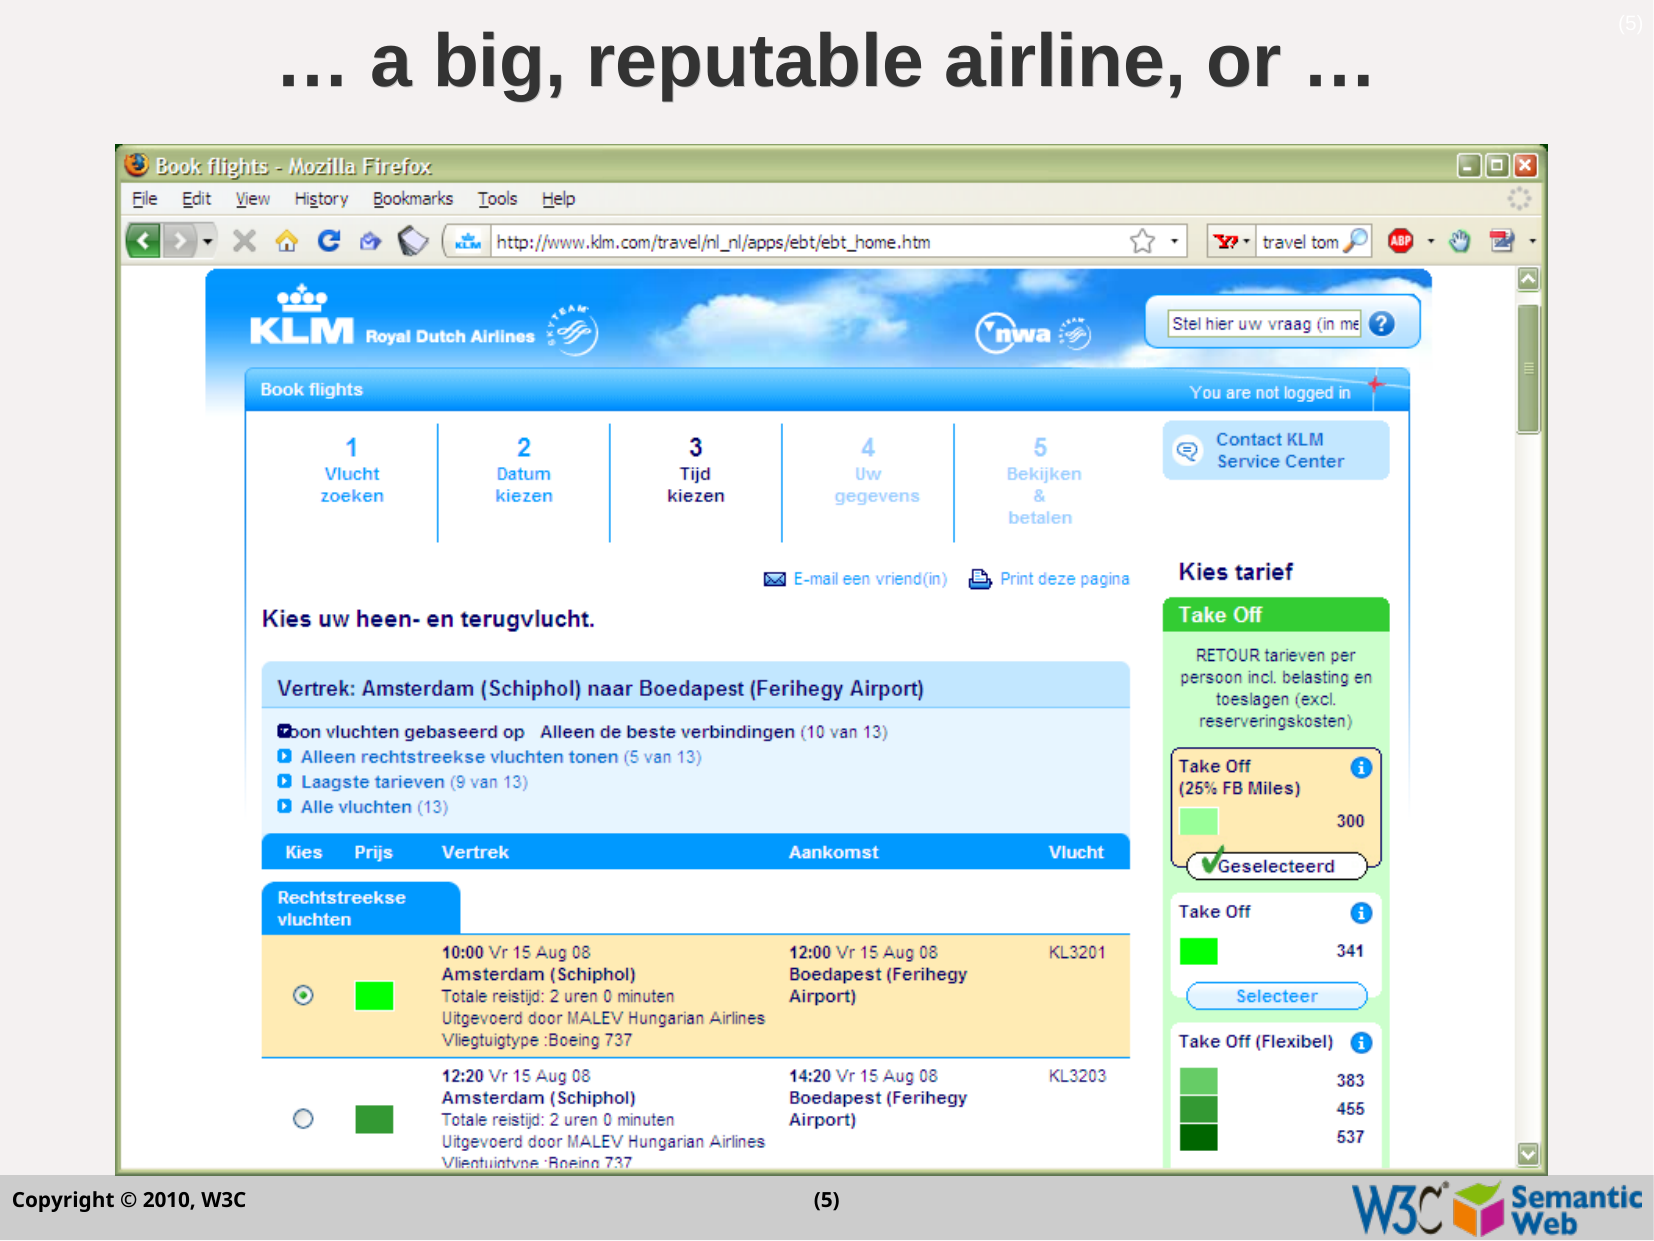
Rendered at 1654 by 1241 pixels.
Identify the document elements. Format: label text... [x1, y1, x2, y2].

picture [115, 144, 1548, 1177]
picture [1352, 1178, 1642, 1237]
title … a big, reputable airline, or … [0, 0, 1654, 119]
